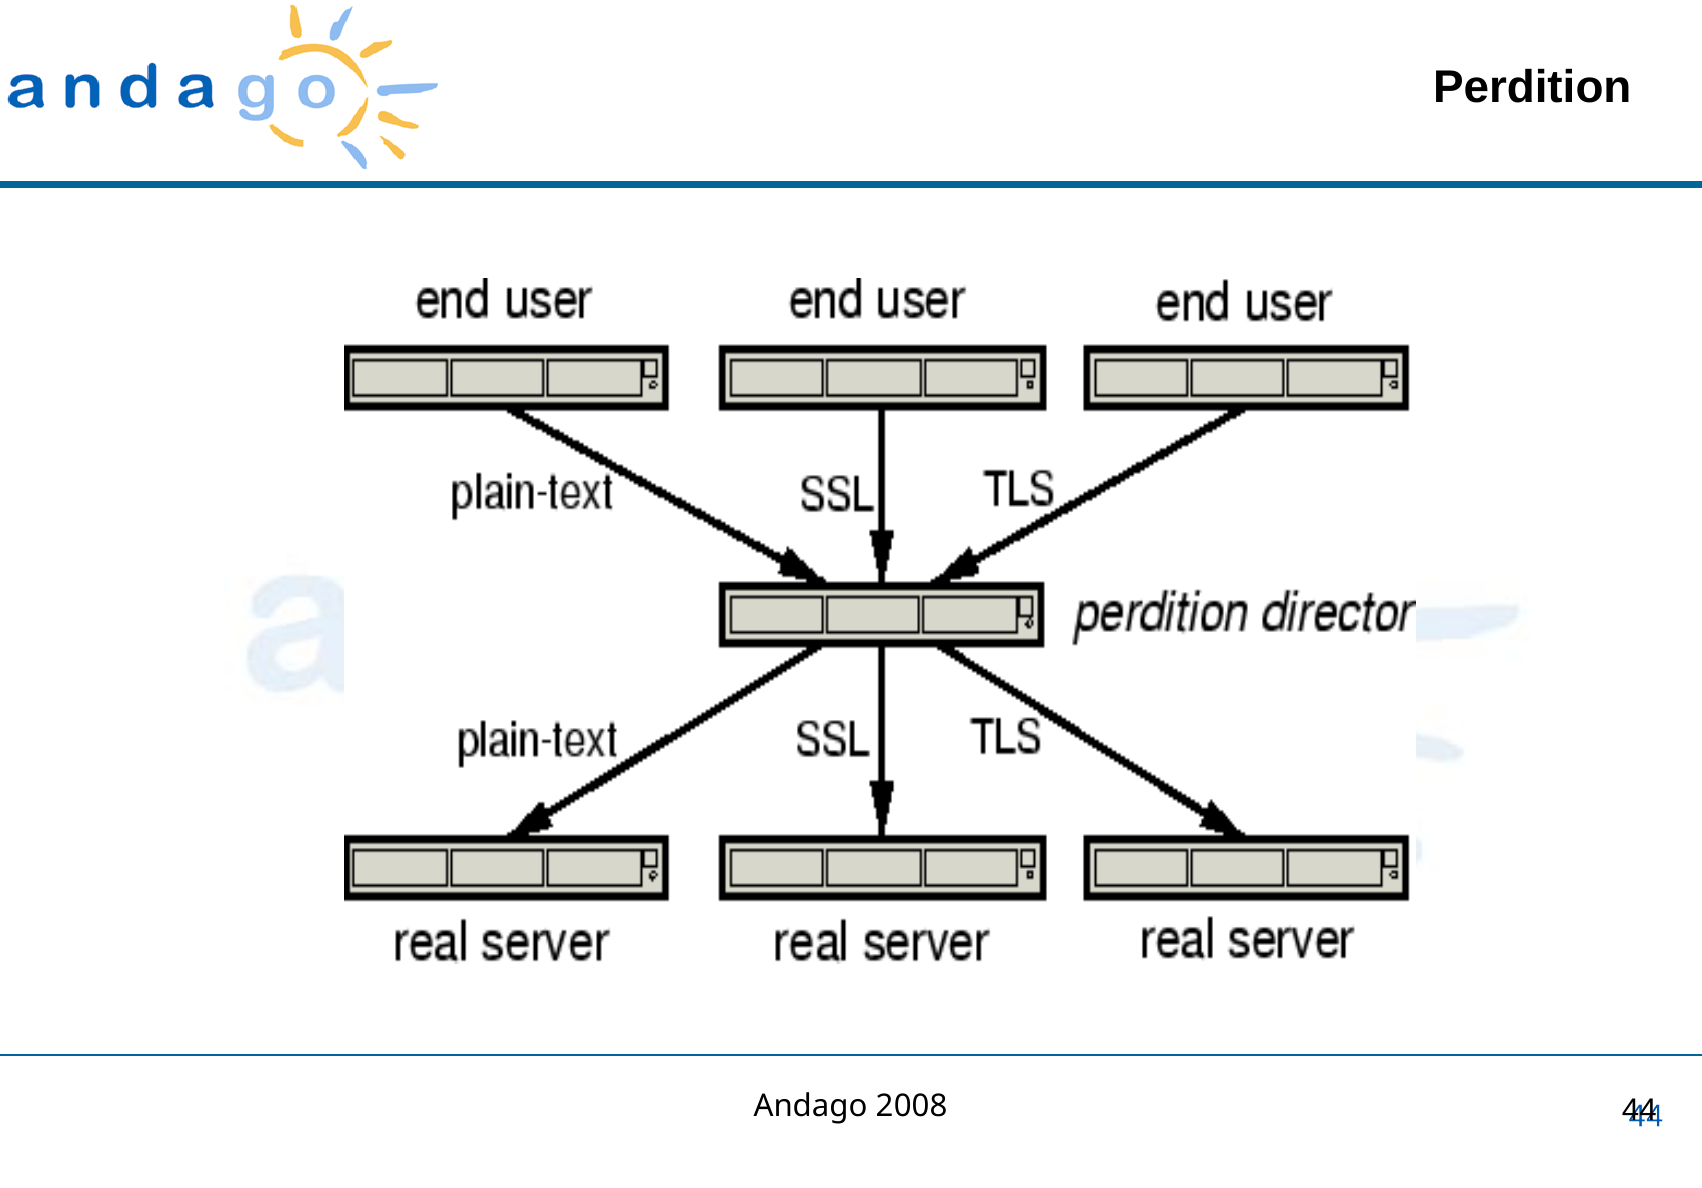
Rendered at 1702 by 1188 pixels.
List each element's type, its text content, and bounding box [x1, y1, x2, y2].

title Perdition [255, 0, 1702, 182]
picture [0, 0, 255, 175]
picture [224, 278, 1538, 964]
